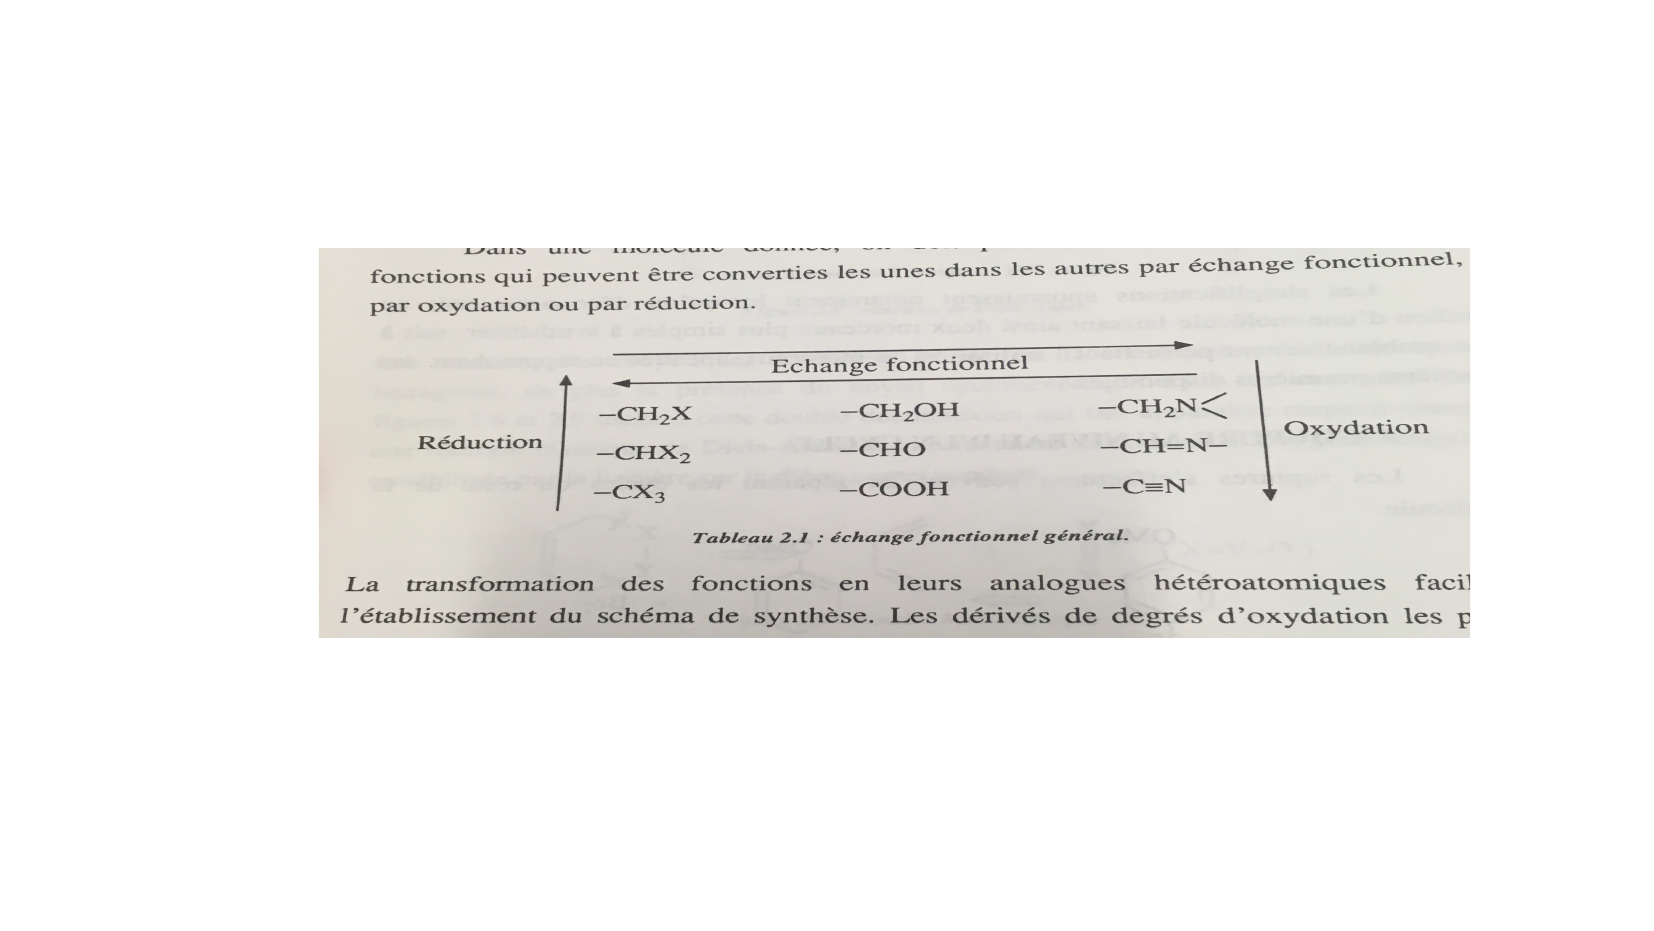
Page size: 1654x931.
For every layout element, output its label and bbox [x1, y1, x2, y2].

picture [318, 248, 1471, 638]
